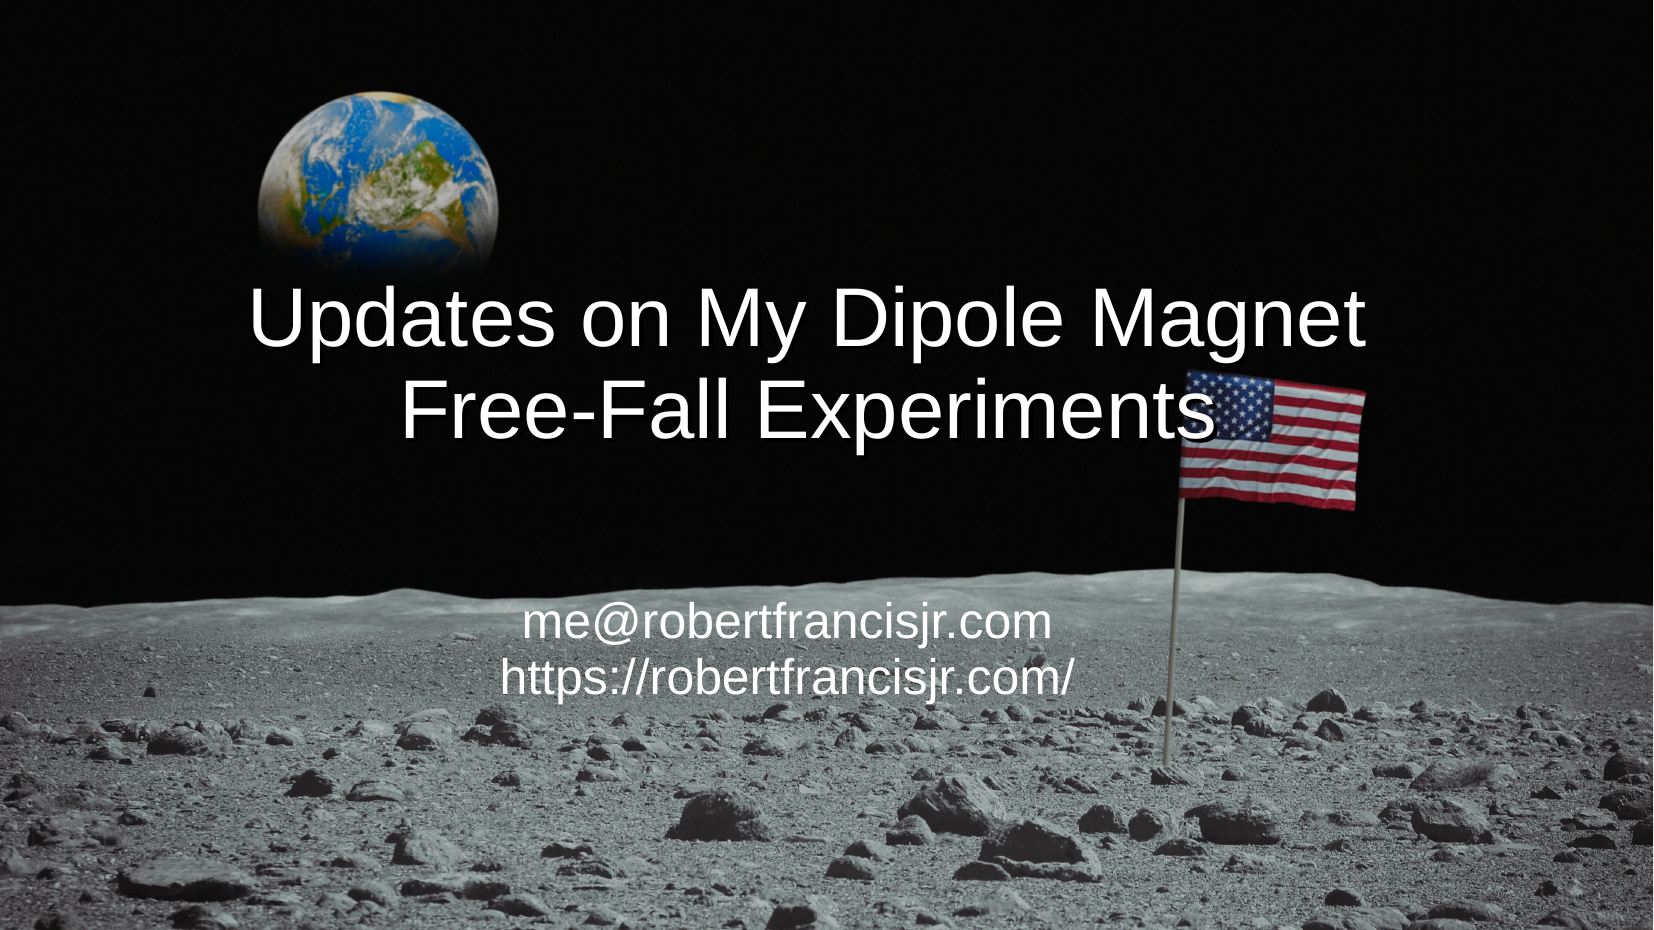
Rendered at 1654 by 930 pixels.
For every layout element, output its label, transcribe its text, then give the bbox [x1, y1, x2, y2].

text_box me@robertfrancisjr.com https://robertfrancisjr.com/ [375, 586, 1201, 713]
picture [0, 0, 1654, 930]
title Updates on My Dipole Magnet Free-Fall Experiments [75, 37, 1563, 690]
